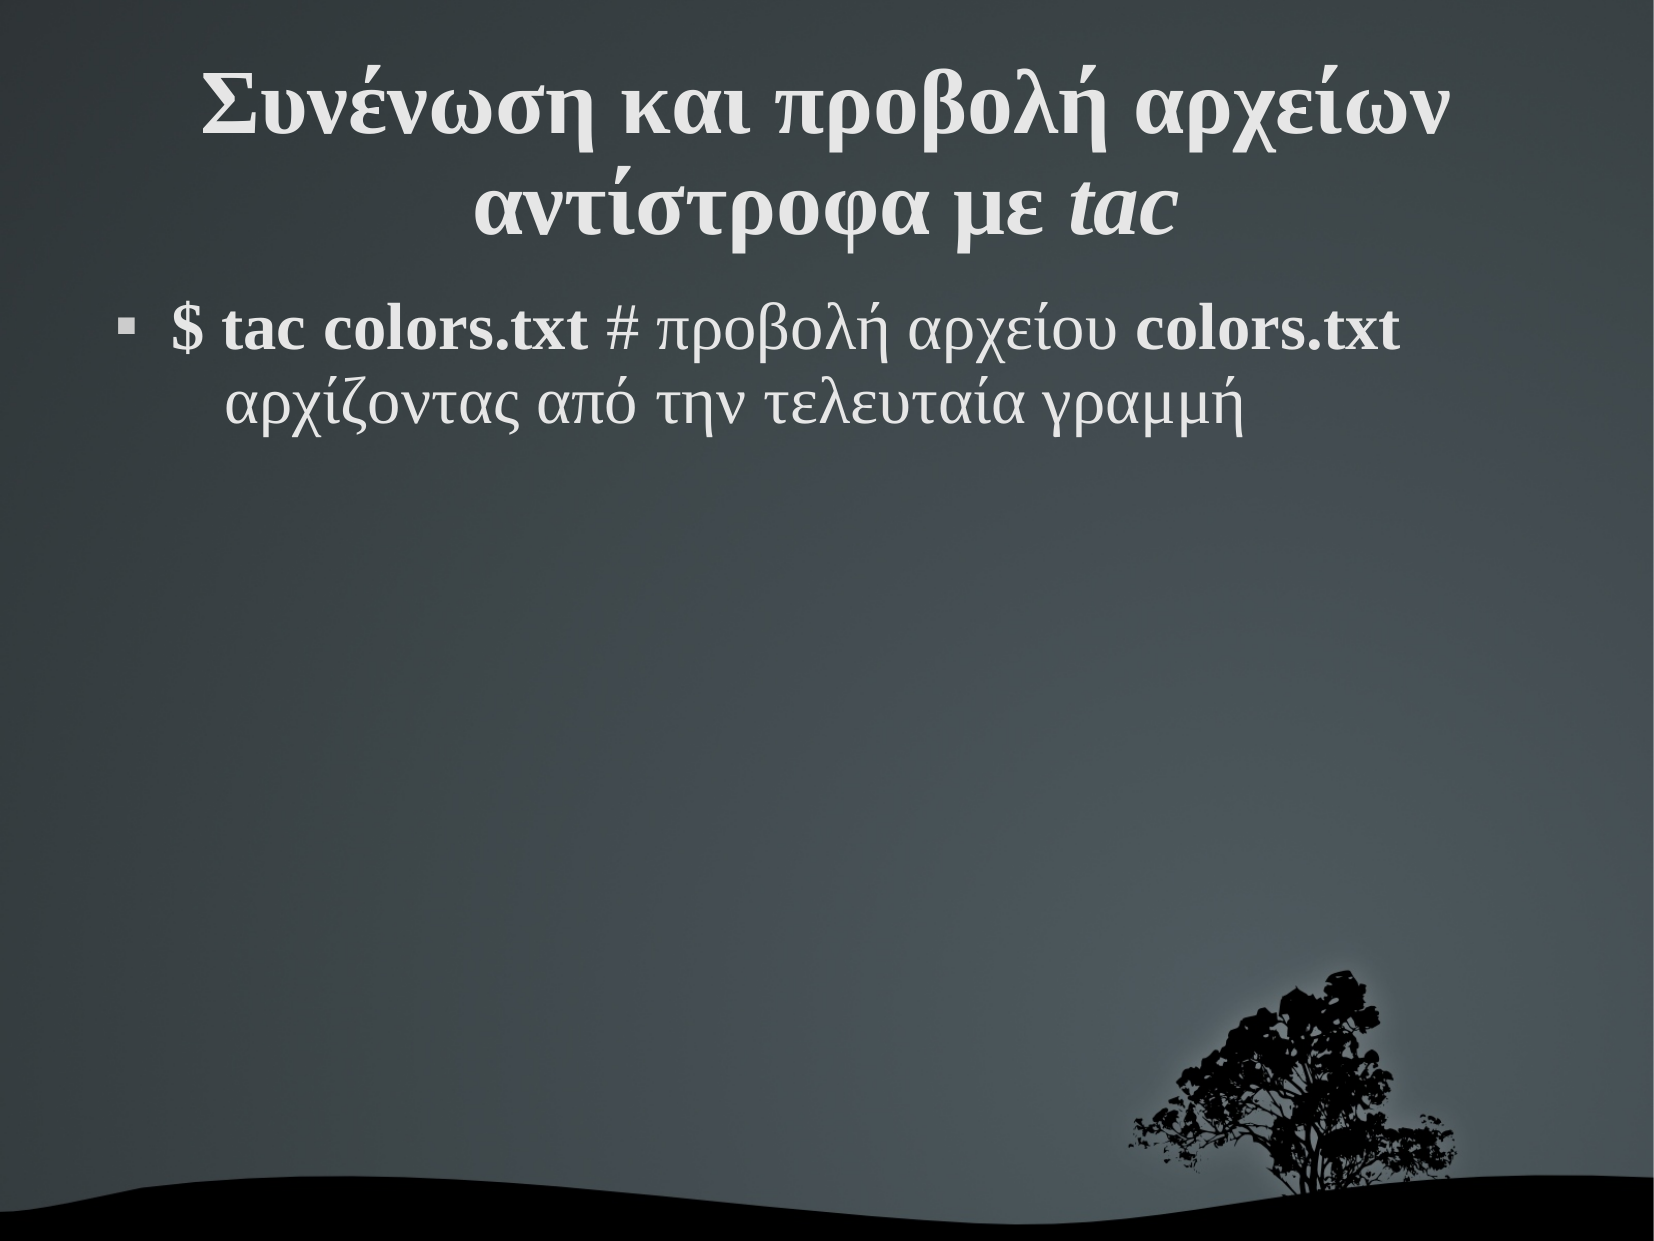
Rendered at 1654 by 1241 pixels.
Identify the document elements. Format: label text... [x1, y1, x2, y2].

list $ tac colors.txt # προβολή αρχείου colors.txt αρχίζοντας από την τελευταία γραμμή [82, 290, 1571, 1109]
picture [0, 0, 1654, 1241]
title Συνένωση και προβολή αρχείων αντίστροφα με tac [82, 33, 1571, 273]
